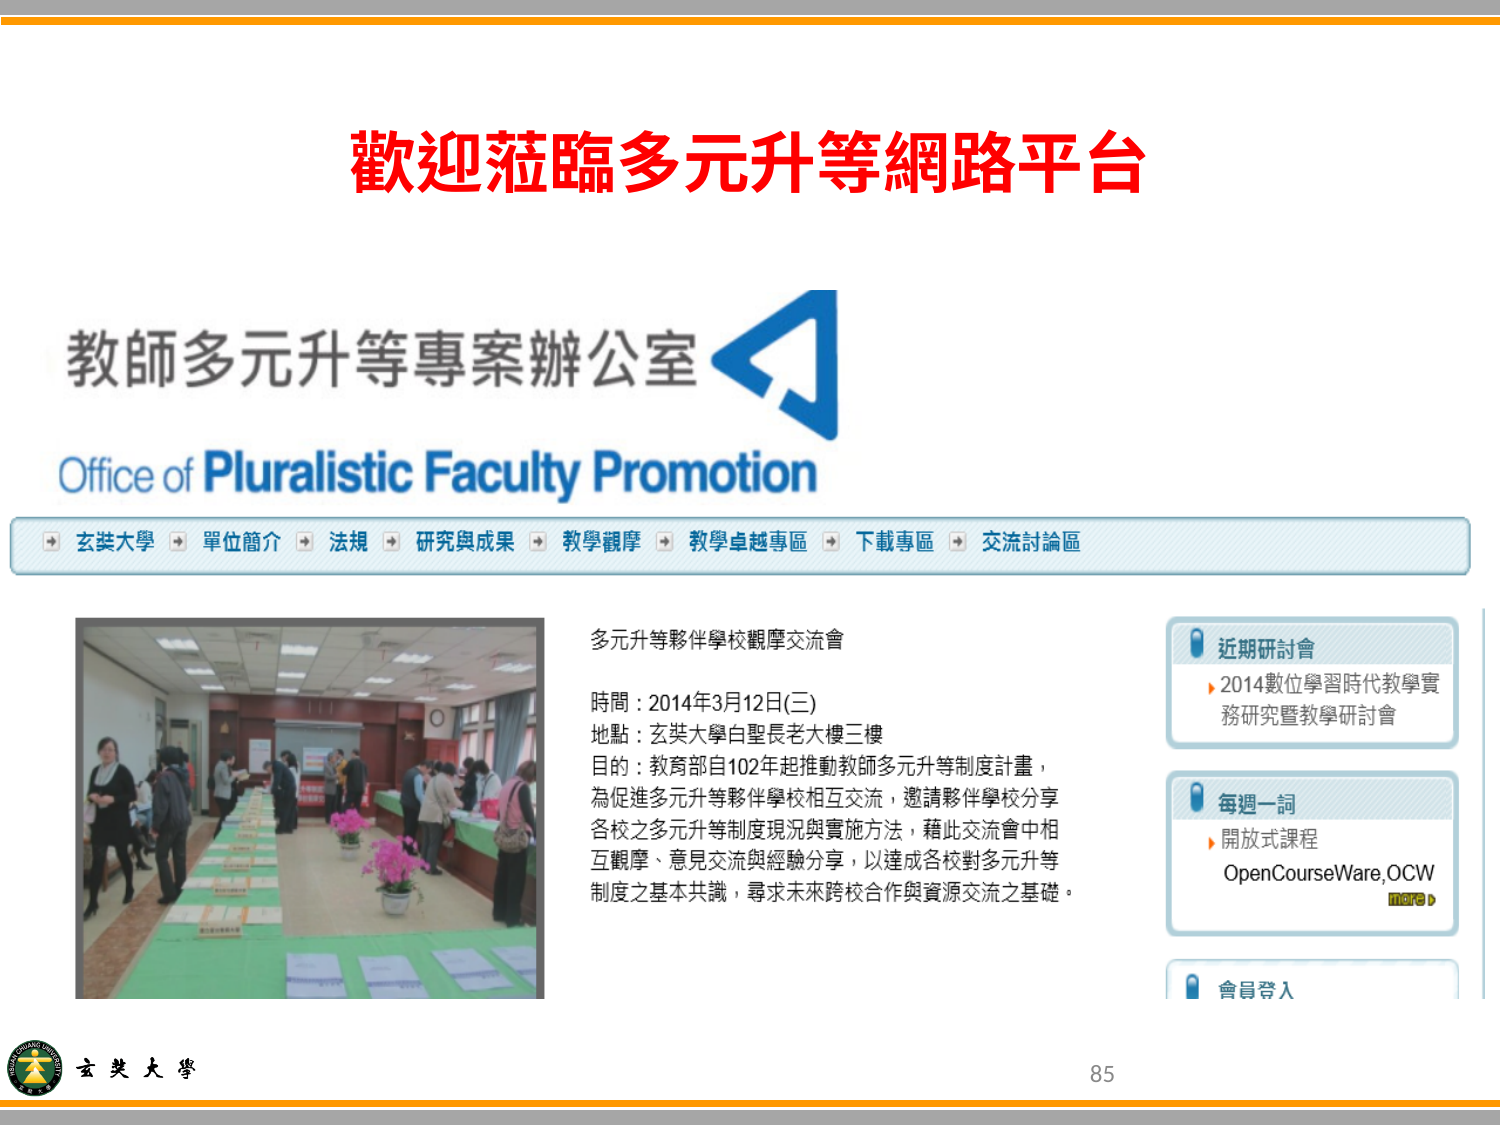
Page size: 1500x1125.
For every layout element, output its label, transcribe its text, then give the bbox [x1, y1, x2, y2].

text_box 85 [1074, 1042, 1426, 1103]
picture [4, 290, 1486, 1000]
text_box 歡迎蒞臨多元升等網路平台 [75, 78, 1426, 244]
